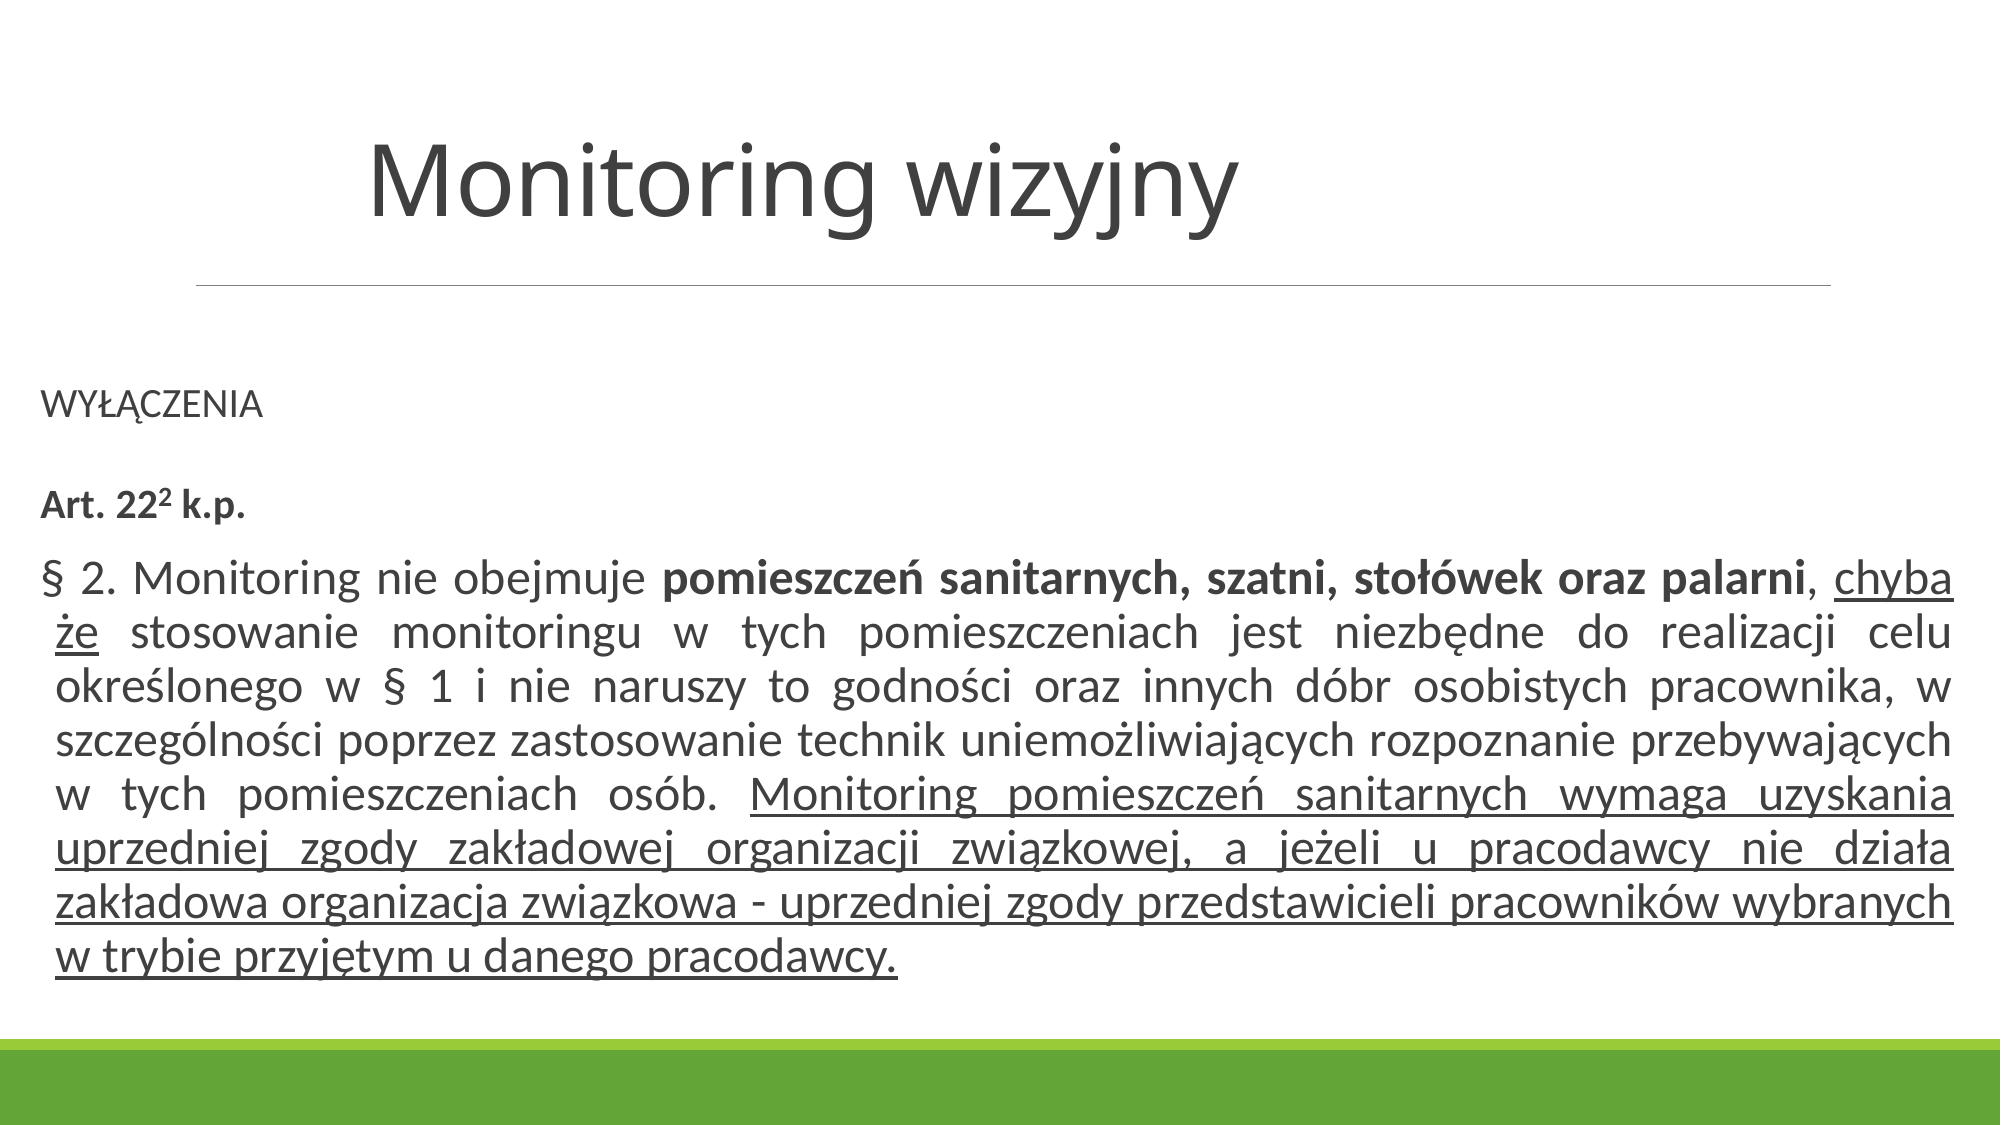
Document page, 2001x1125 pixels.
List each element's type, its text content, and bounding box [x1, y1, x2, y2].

title Monitoring wizyjny [350, 122, 1688, 245]
list WYŁĄCZENIA Art. 222 k.p. § 2. Monitoring nie obejmuje pomieszczeń sanitarnych, szatni, stołówek oraz palarni, chyba że stosowanie monitoringu w tych pomieszczeniach jest niezbędne do realizacji celu określonego w § 1 i nie naruszy to godności oraz innych dóbr osobistych pracownika, w szczególności poprzez zastosowanie technik uniemożliwiających rozpoznanie przebywających w tych pomieszczeniach osób. Monitoring pomieszczeń sanitarnych wymaga uzyskania uprzedniej zgody zakładowej organizacji związkowej, a jeżeli u pracodawcy nie działa zakładowa organizacja związkowa - uprzedniej zgody przedstawicieli pracowników wybranych w trybie przyjętym u danego pracodawcy. [25, 374, 1956, 1113]
